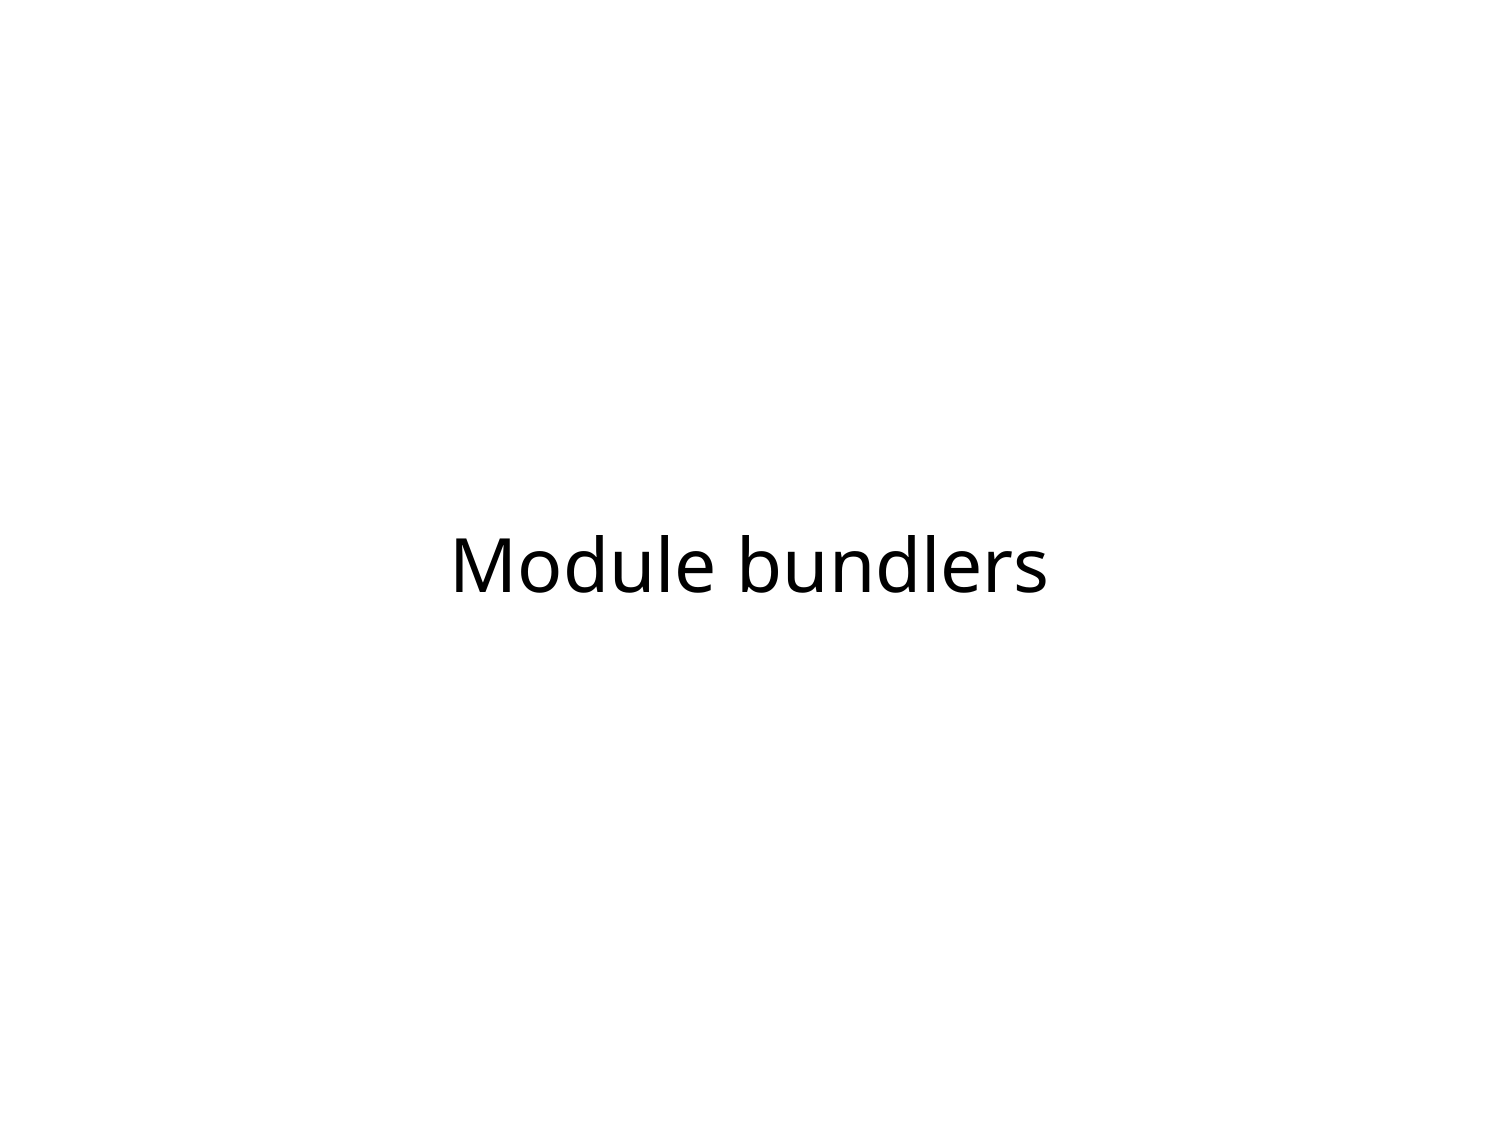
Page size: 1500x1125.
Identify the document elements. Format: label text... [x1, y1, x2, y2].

title Module bundlers [51, 470, 1449, 655]
